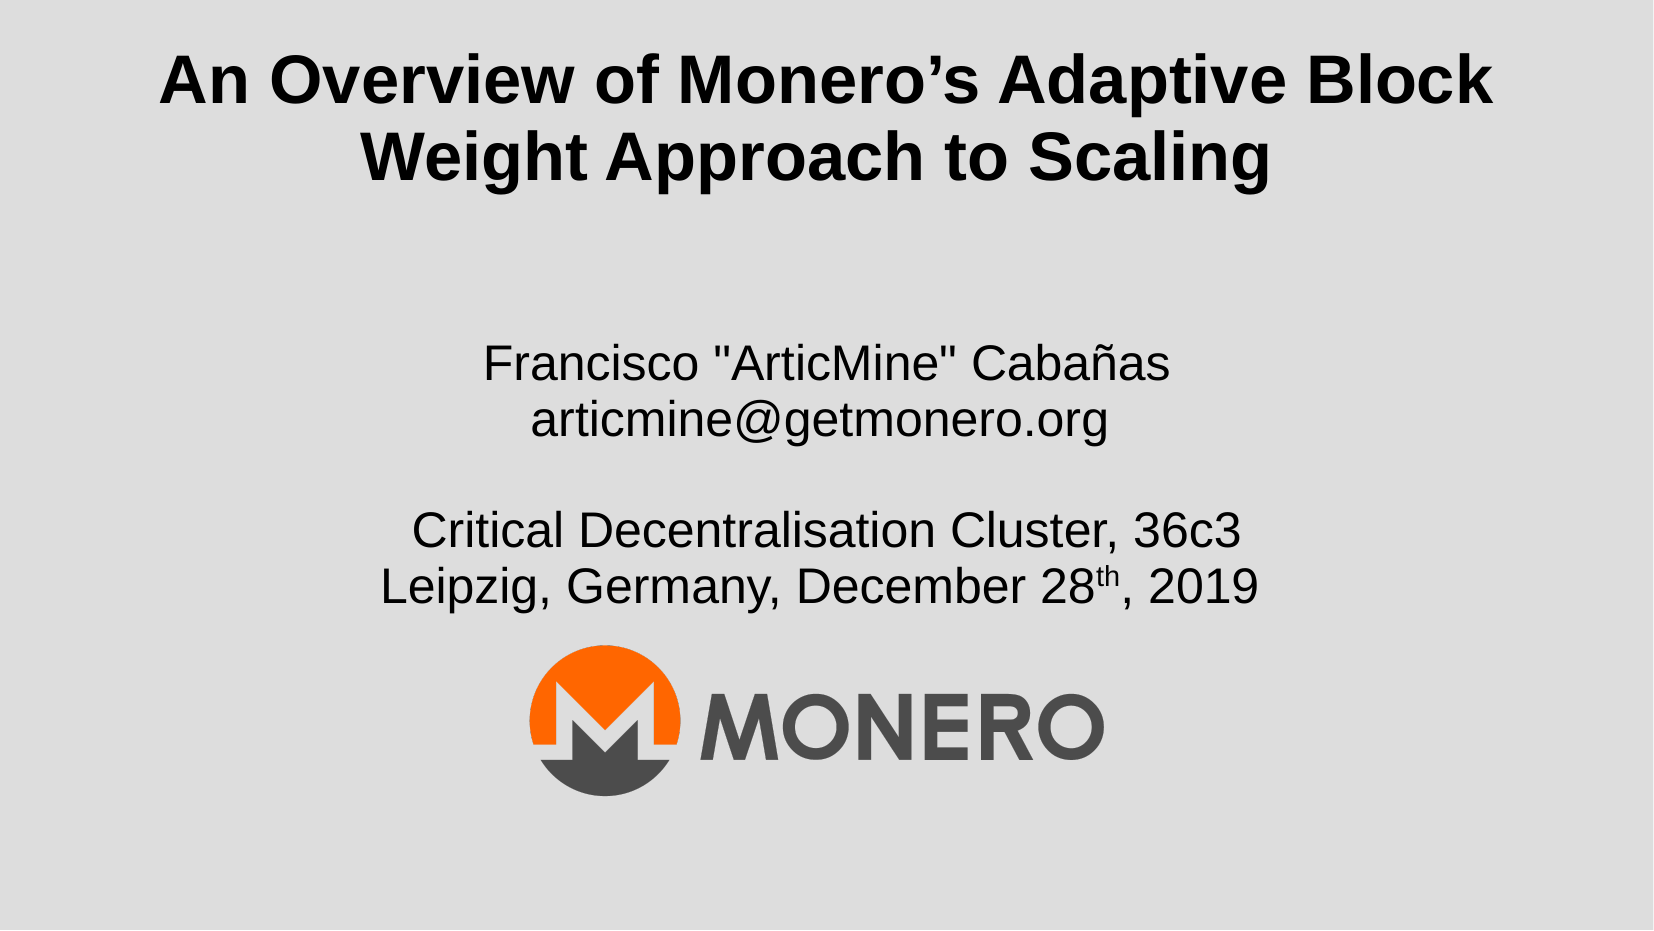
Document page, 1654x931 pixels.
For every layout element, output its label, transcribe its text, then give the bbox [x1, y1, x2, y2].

picture [496, 614, 1137, 827]
title An Overview of Monero’s Adaptive Block Weight Approach to Scaling [82, 3, 1571, 204]
subtitle Francisco "ArticMine" Cabañas articmine@getmonero.org Critical Decentralisation Cluster, 36c3 Leipzig, Germany, December 28th, 2019 [82, 204, 1571, 745]
